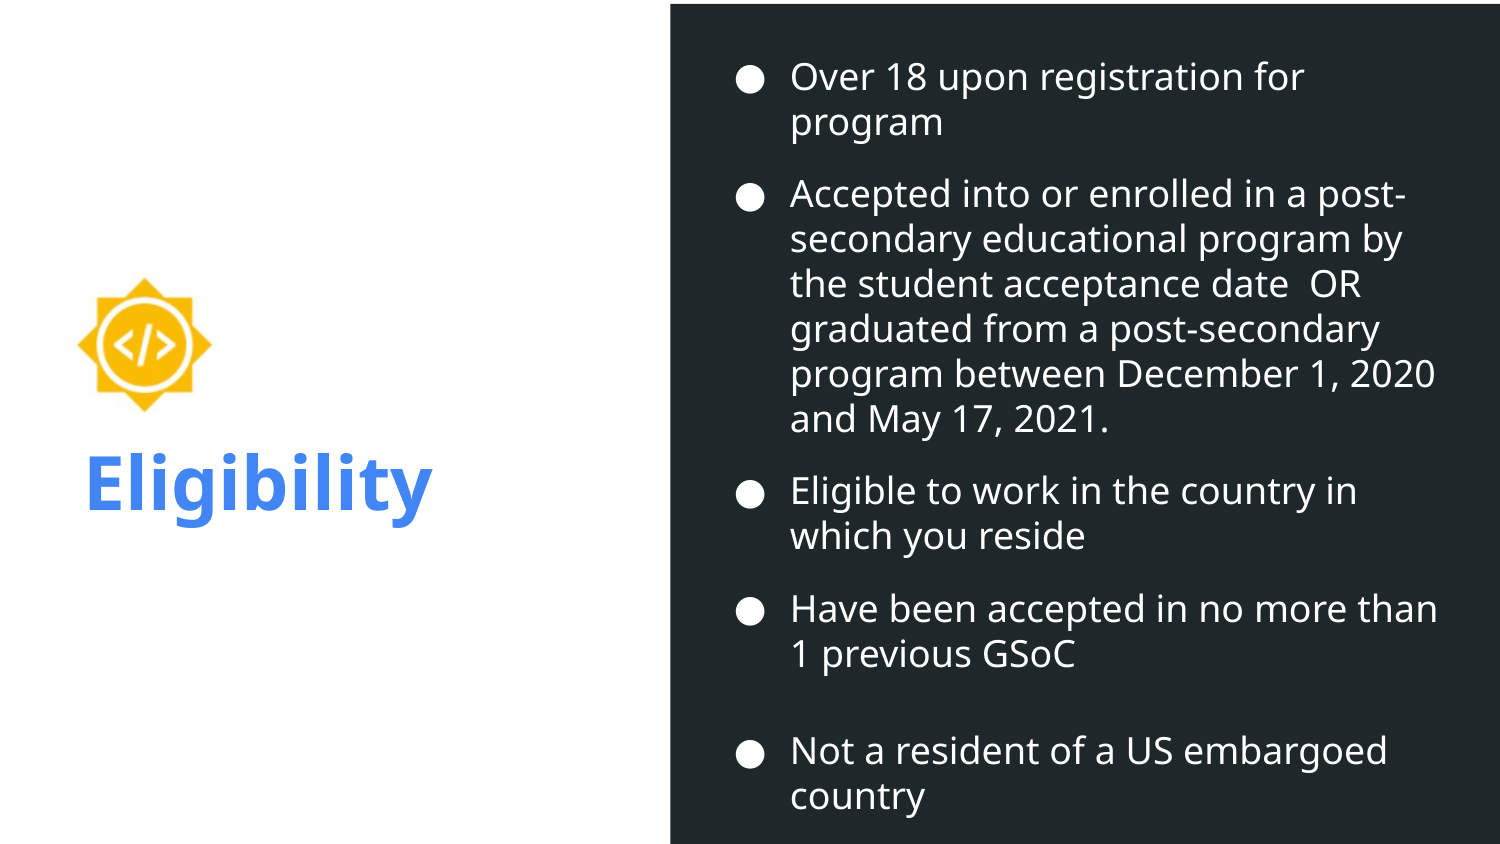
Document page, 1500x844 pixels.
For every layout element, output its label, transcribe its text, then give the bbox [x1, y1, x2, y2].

text_box [670, 3, 1500, 844]
title Eligibility [68, 414, 670, 658]
picture [58, 263, 234, 419]
list Over 18 upon registration for program Accepted into or enrolled in a post-secondary educational program by the student acceptance date OR graduated from a post-secondary program between December 1, 2020 and May 17, 2021. Eligible to work in the country in which you reside Have been accepted in no more than 1 previous GSoC Not a resident of a US embargoed country [625, 37, 1455, 644]
